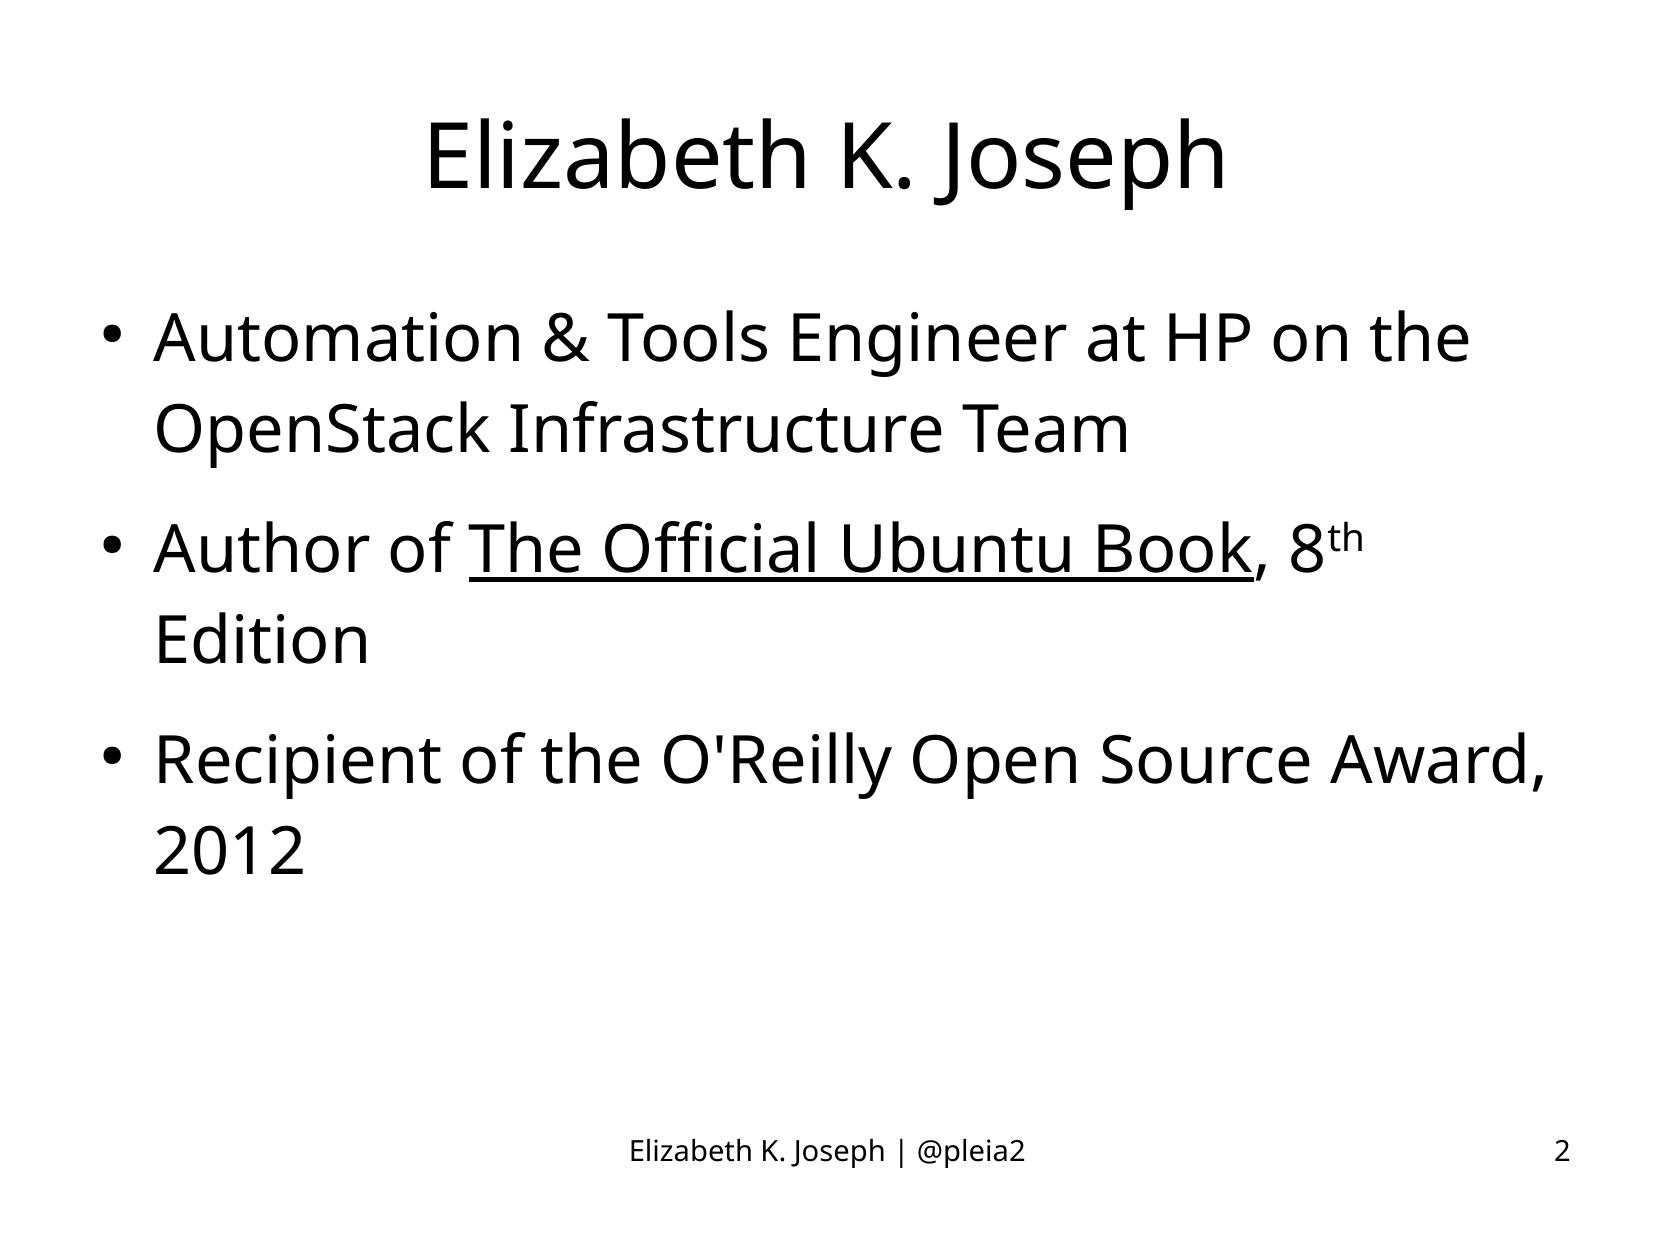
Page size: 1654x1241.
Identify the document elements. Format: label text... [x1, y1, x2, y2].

list Automation & Tools Engineer at HP on the OpenStack Infrastructure Team Author of The Official Ubuntu Book, 8th Edition Recipient of the O'Reilly Open Source Award, 2012 [82, 290, 1571, 1010]
title Elizabeth K. Joseph [82, 49, 1571, 257]
